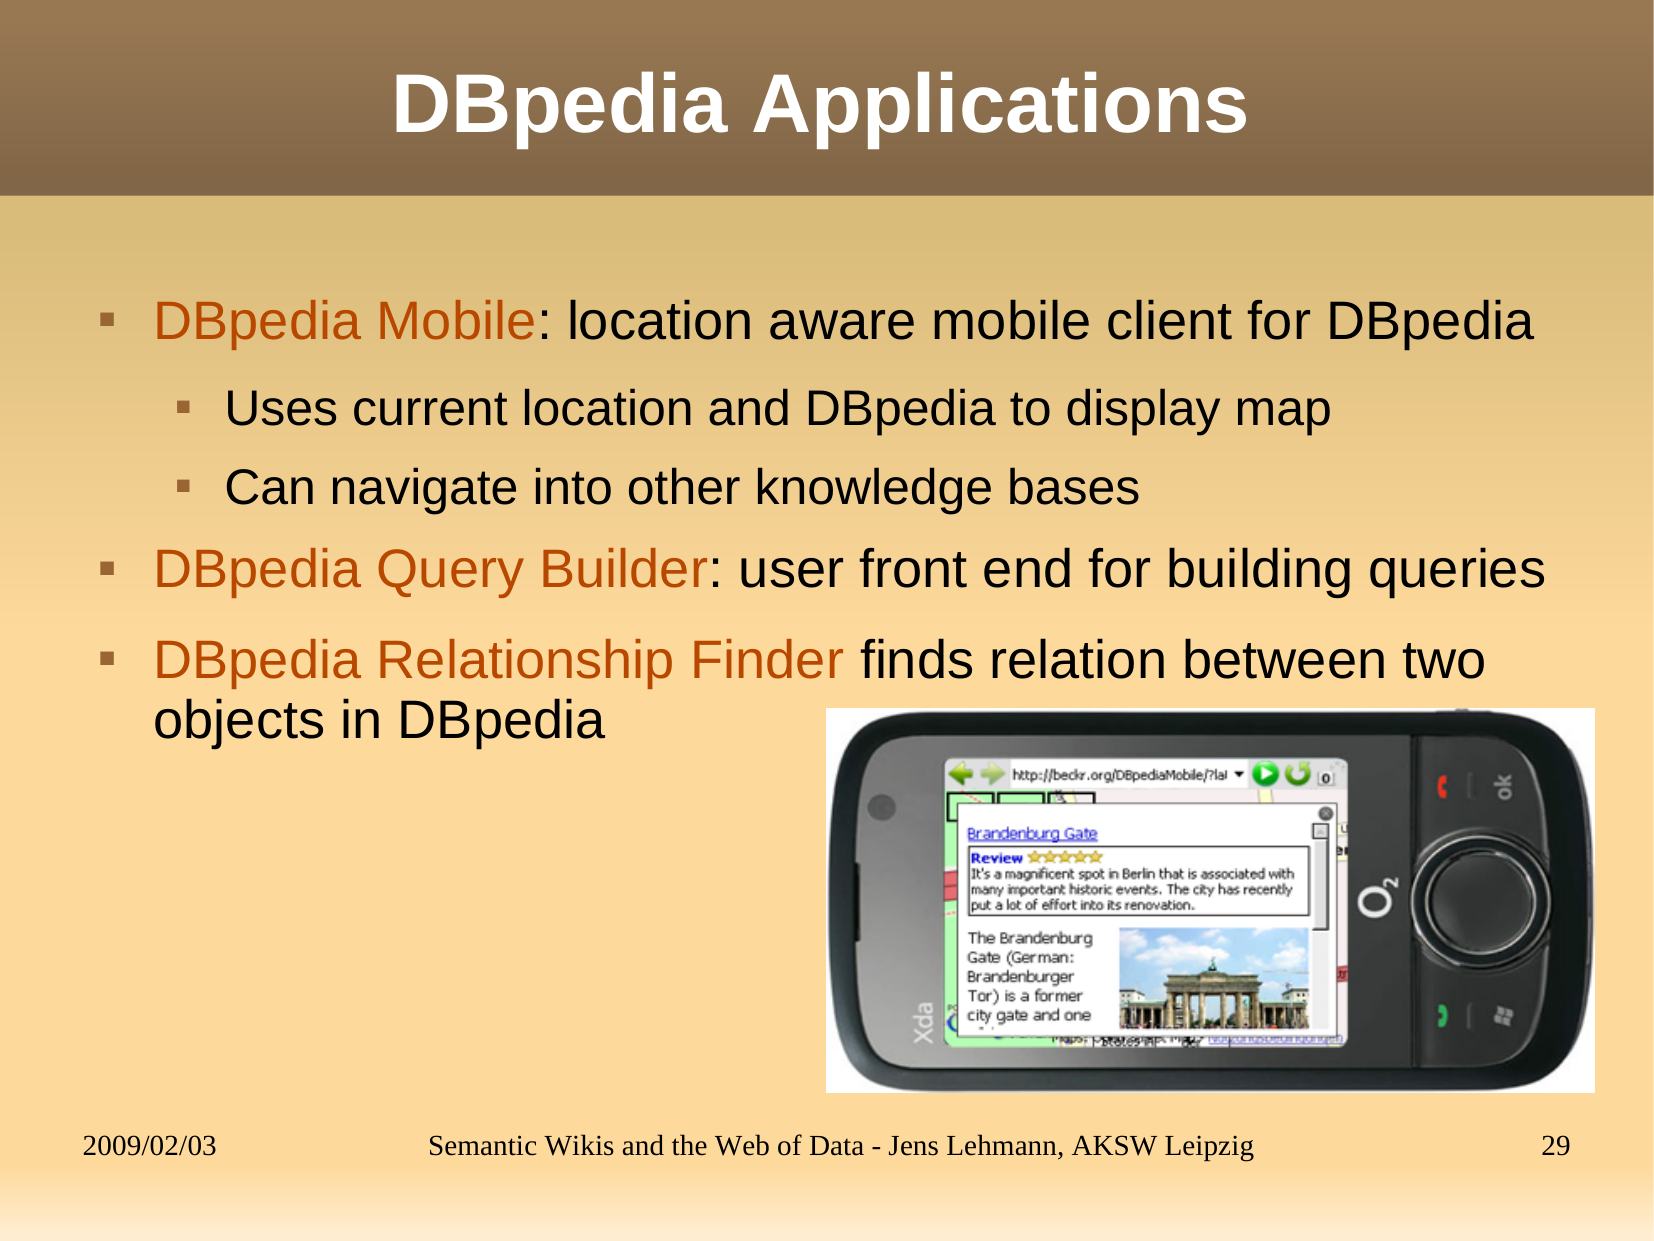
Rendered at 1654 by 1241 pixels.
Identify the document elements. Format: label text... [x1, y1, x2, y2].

picture [0, 0, 1654, 1241]
title DBpedia Applications [76, 7, 1565, 200]
list DBpedia Mobile: location aware mobile client for DBpedia Uses current location and DBpedia to display map Can navigate into other knowledge bases DBpedia Query Builder: user front end for building queries DBpedia Relationship Finder finds relation between two objects in DBpedia [82, 290, 1571, 1094]
